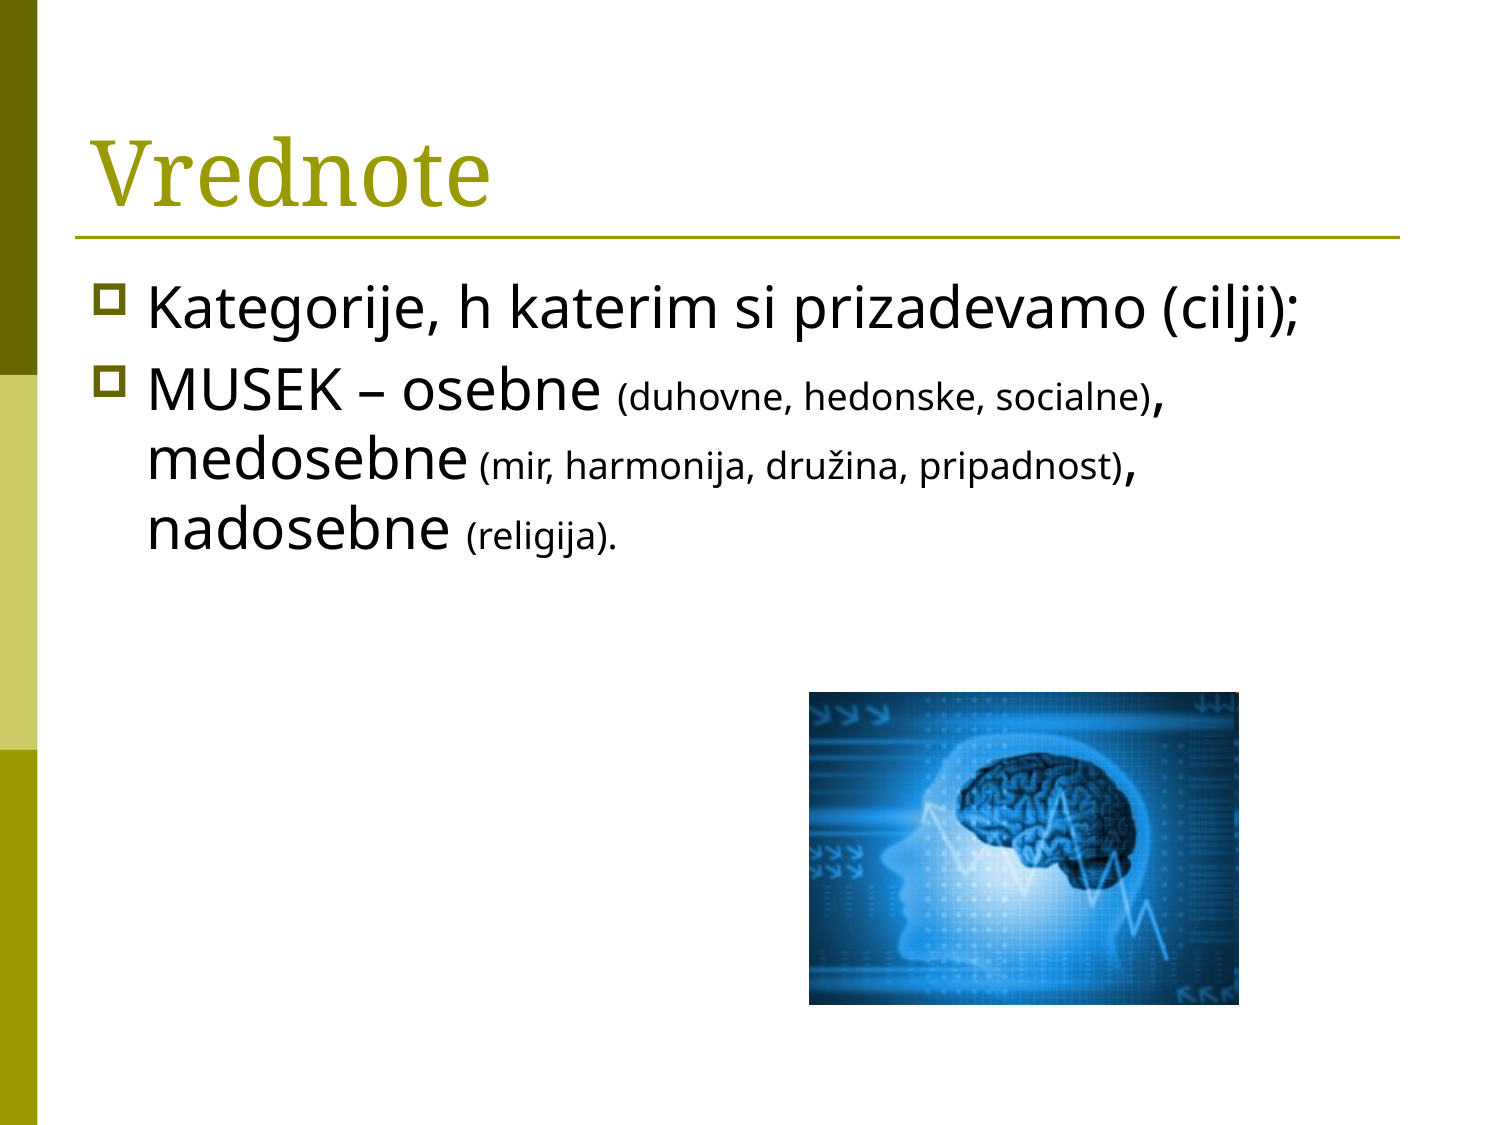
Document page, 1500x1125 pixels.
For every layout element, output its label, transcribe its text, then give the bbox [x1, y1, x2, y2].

list Kategorije, h katerim si prizadevamo (cilji); MUSEK – osebne (duhovne, hedonske, socialne), medosebne (mir, harmonija, družina, pripadnost), nadosebne (religija). [75, 262, 1425, 1006]
title Vrednote [75, 45, 1425, 233]
picture [809, 692, 1239, 1005]
